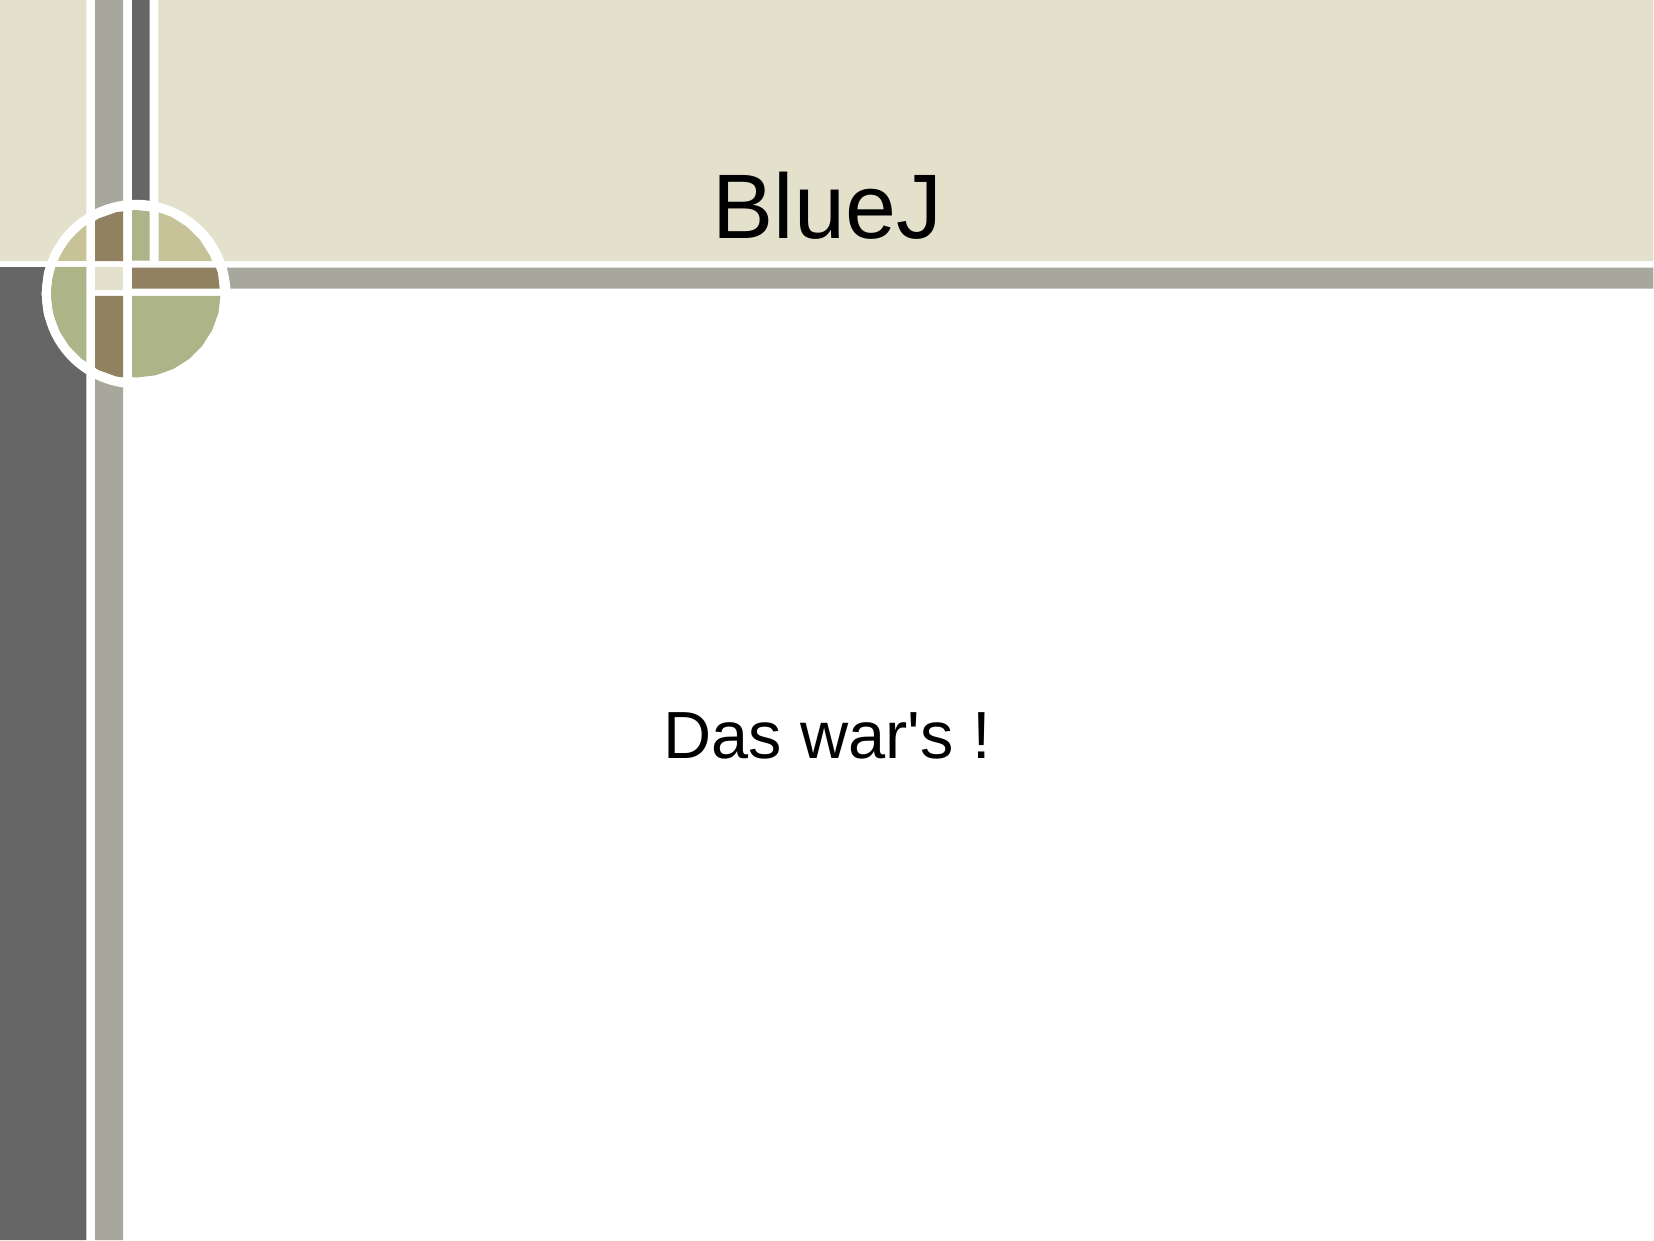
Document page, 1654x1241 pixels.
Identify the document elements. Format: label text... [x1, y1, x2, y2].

title BlueJ [121, 102, 1534, 311]
subtitle Das war's ! [121, 344, 1534, 1127]
